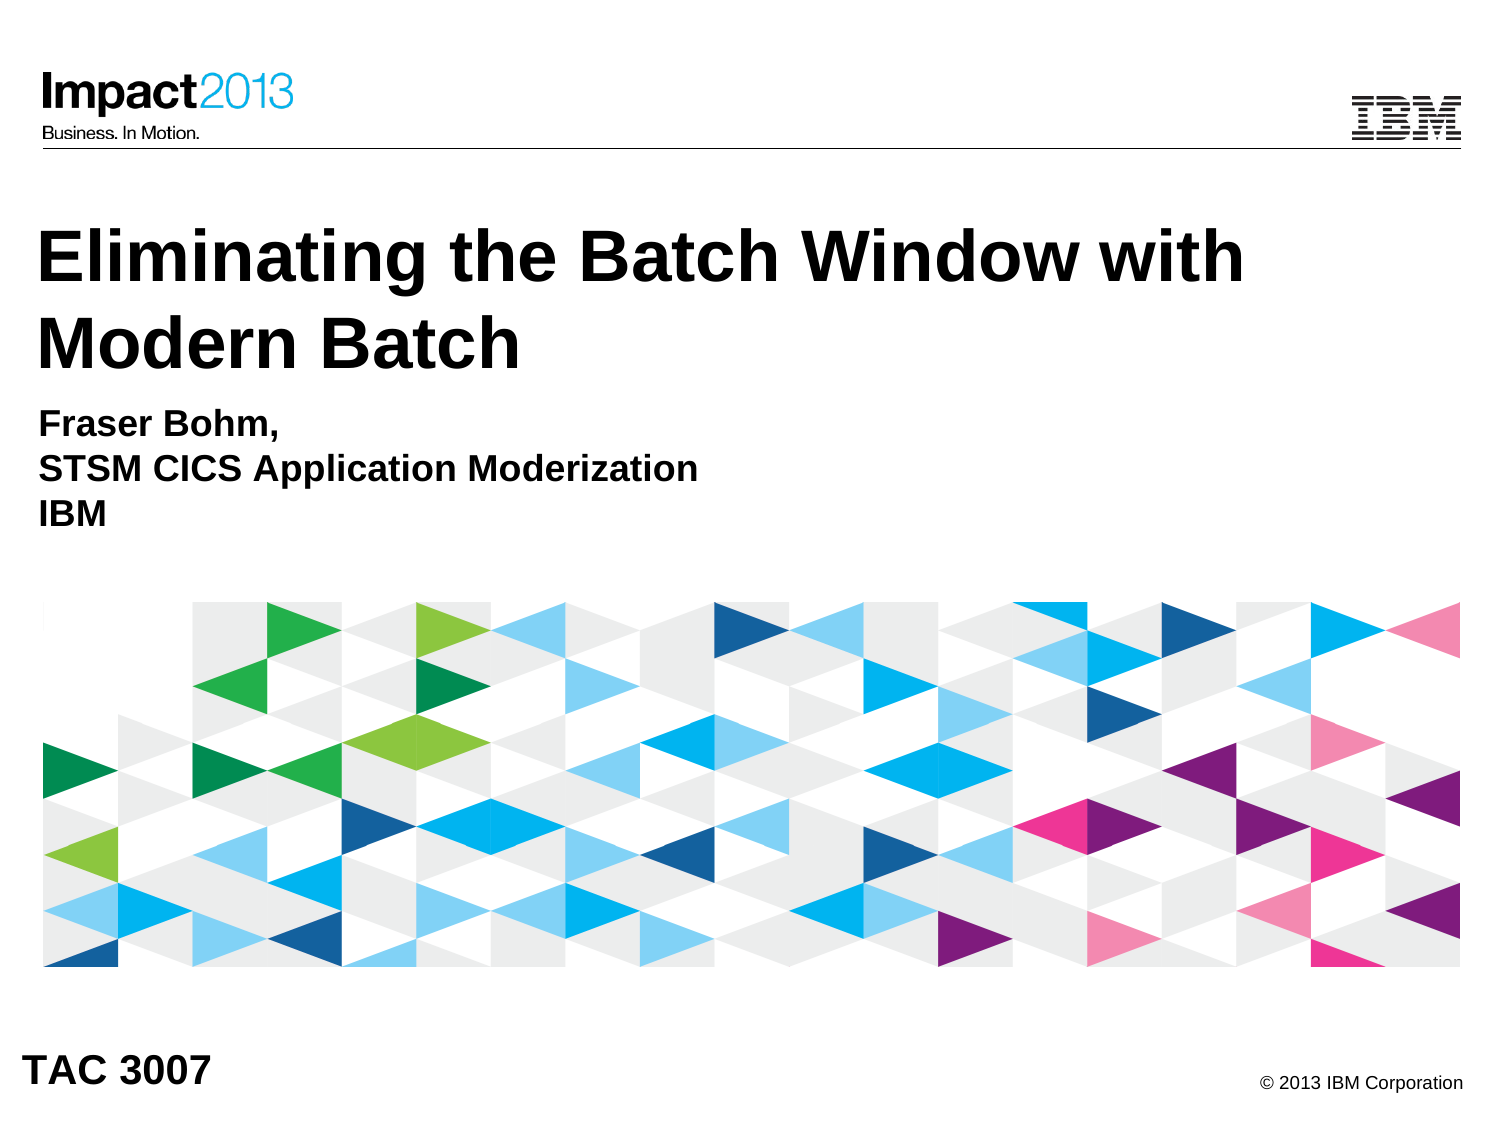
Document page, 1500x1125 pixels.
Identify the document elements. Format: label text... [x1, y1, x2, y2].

picture [43, 72, 293, 141]
picture [286, 72, 293, 80]
text_box Fraser Bohm, STSM CICS Application Moderization IBM [23, 390, 774, 542]
picture [1352, 96, 1461, 140]
picture [229, 76, 246, 105]
title Eliminating the Batch Window with Modern Batch [21, 200, 1389, 391]
picture [43, 602, 1460, 967]
text_box TAC 3007 [21, 1046, 779, 1094]
